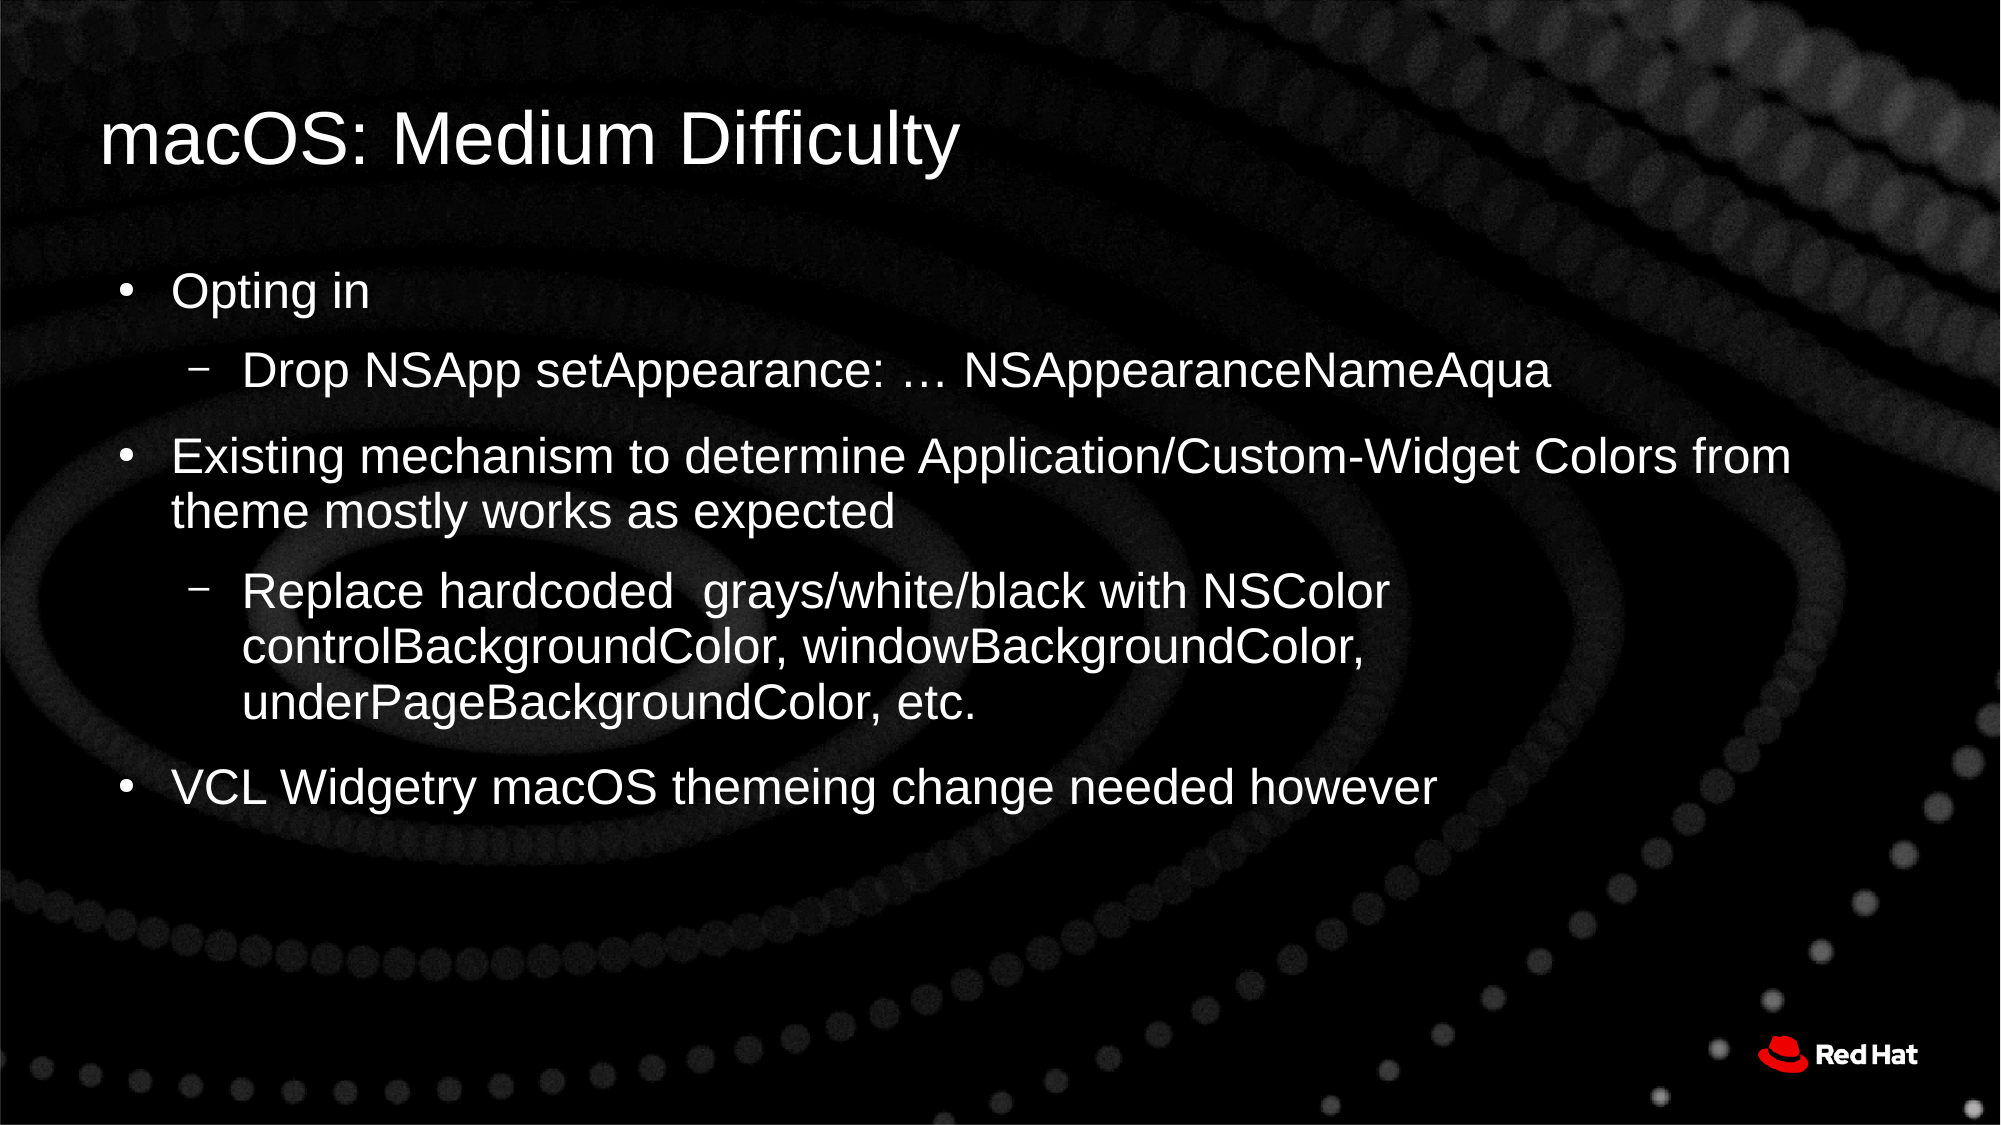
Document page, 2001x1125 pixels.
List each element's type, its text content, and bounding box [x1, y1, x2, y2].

title macOS: Medium Difficulty [99, 44, 1900, 233]
list Opting in Drop NSApp setAppearance: … NSAppearanceNameAqua Existing mechanism to determine Application/Custom-Widget Colors from theme mostly works as expected Replace hardcoded grays/white/black with NSColor controlBackgroundColor, windowBackgroundColor, underPageBackgroundColor, etc. VCL Widgetry macOS themeing change needed however [99, 263, 1900, 916]
picture [0, 0, 2001, 1125]
